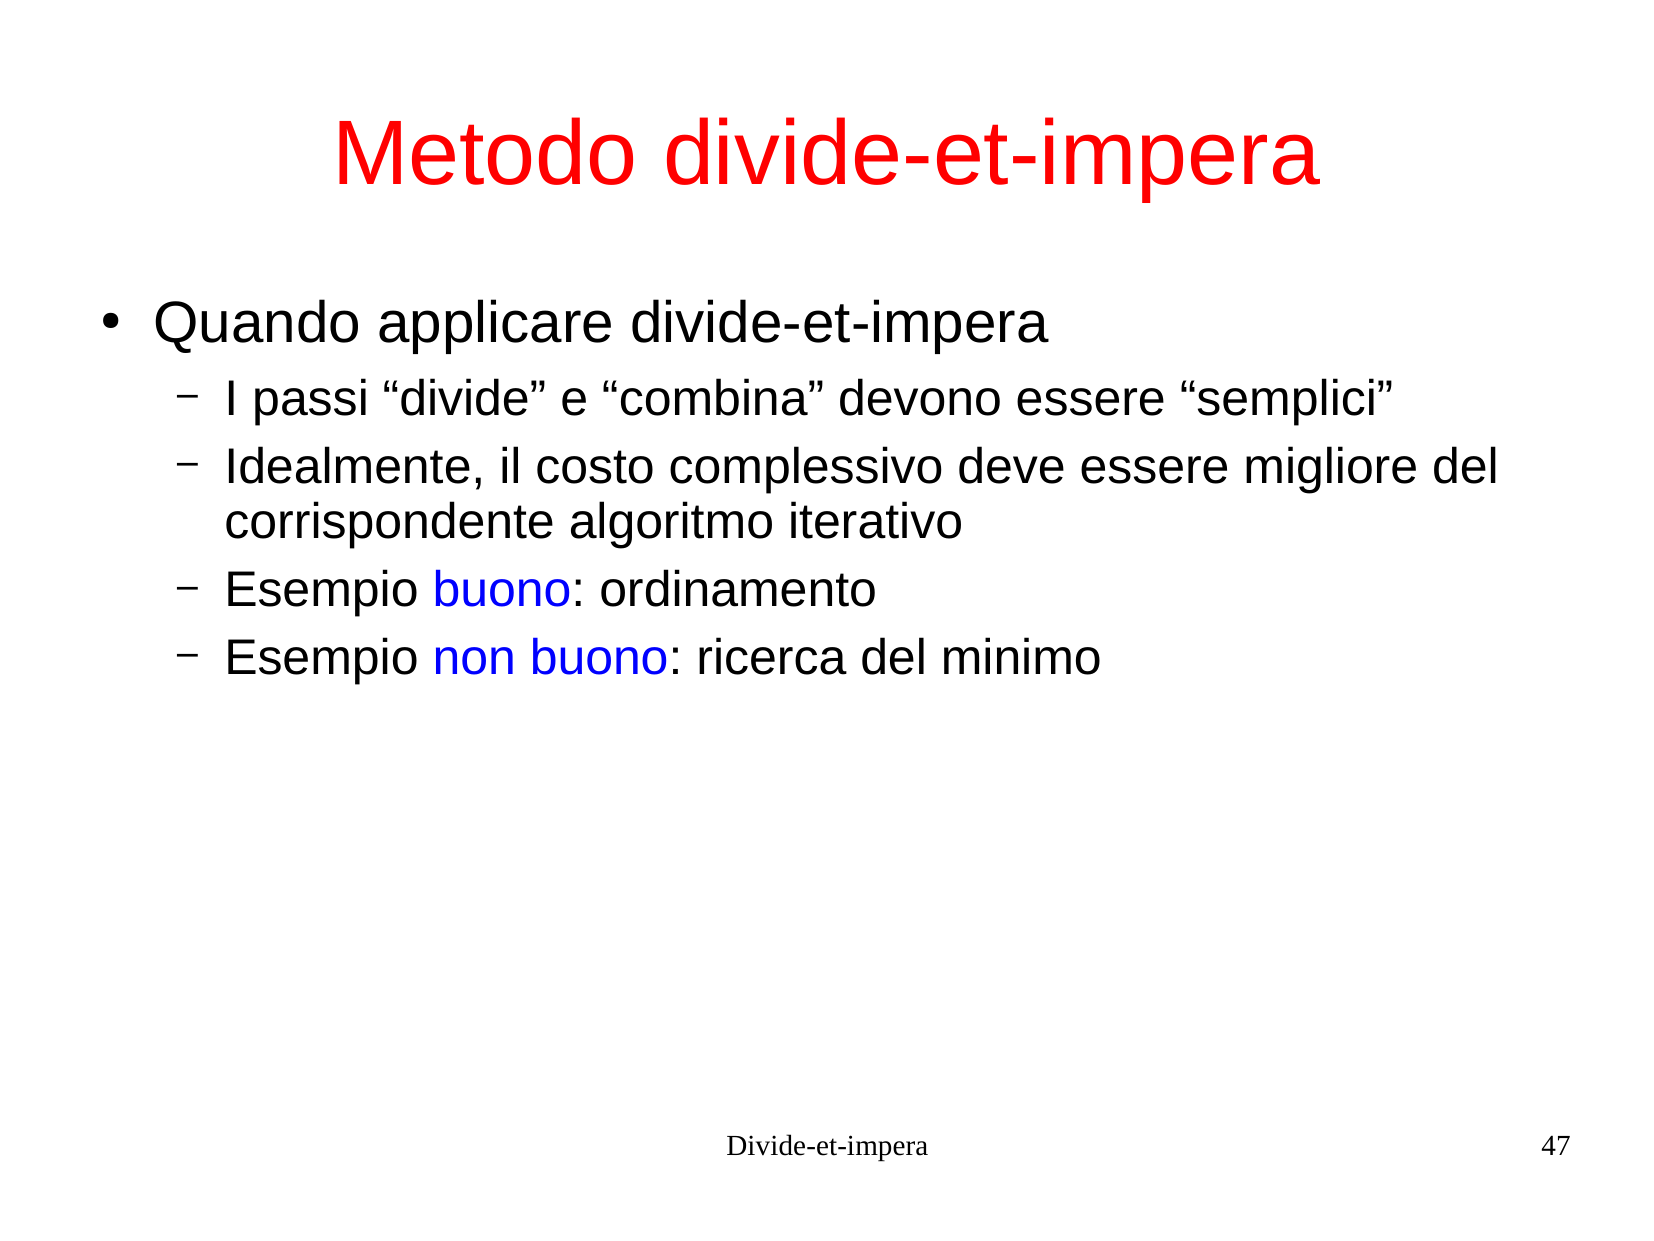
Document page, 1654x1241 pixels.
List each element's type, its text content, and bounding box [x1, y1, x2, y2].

list Quando applicare divide-et-impera I passi “divide” e “combina” devono essere “semplici” Idealmente, il costo complessivo deve essere migliore del corrispondente algoritmo iterativo Esempio buono: ordinamento Esempio non buono: ricerca del minimo [82, 290, 1571, 1109]
title Metodo divide-et-impera [82, 49, 1571, 257]
